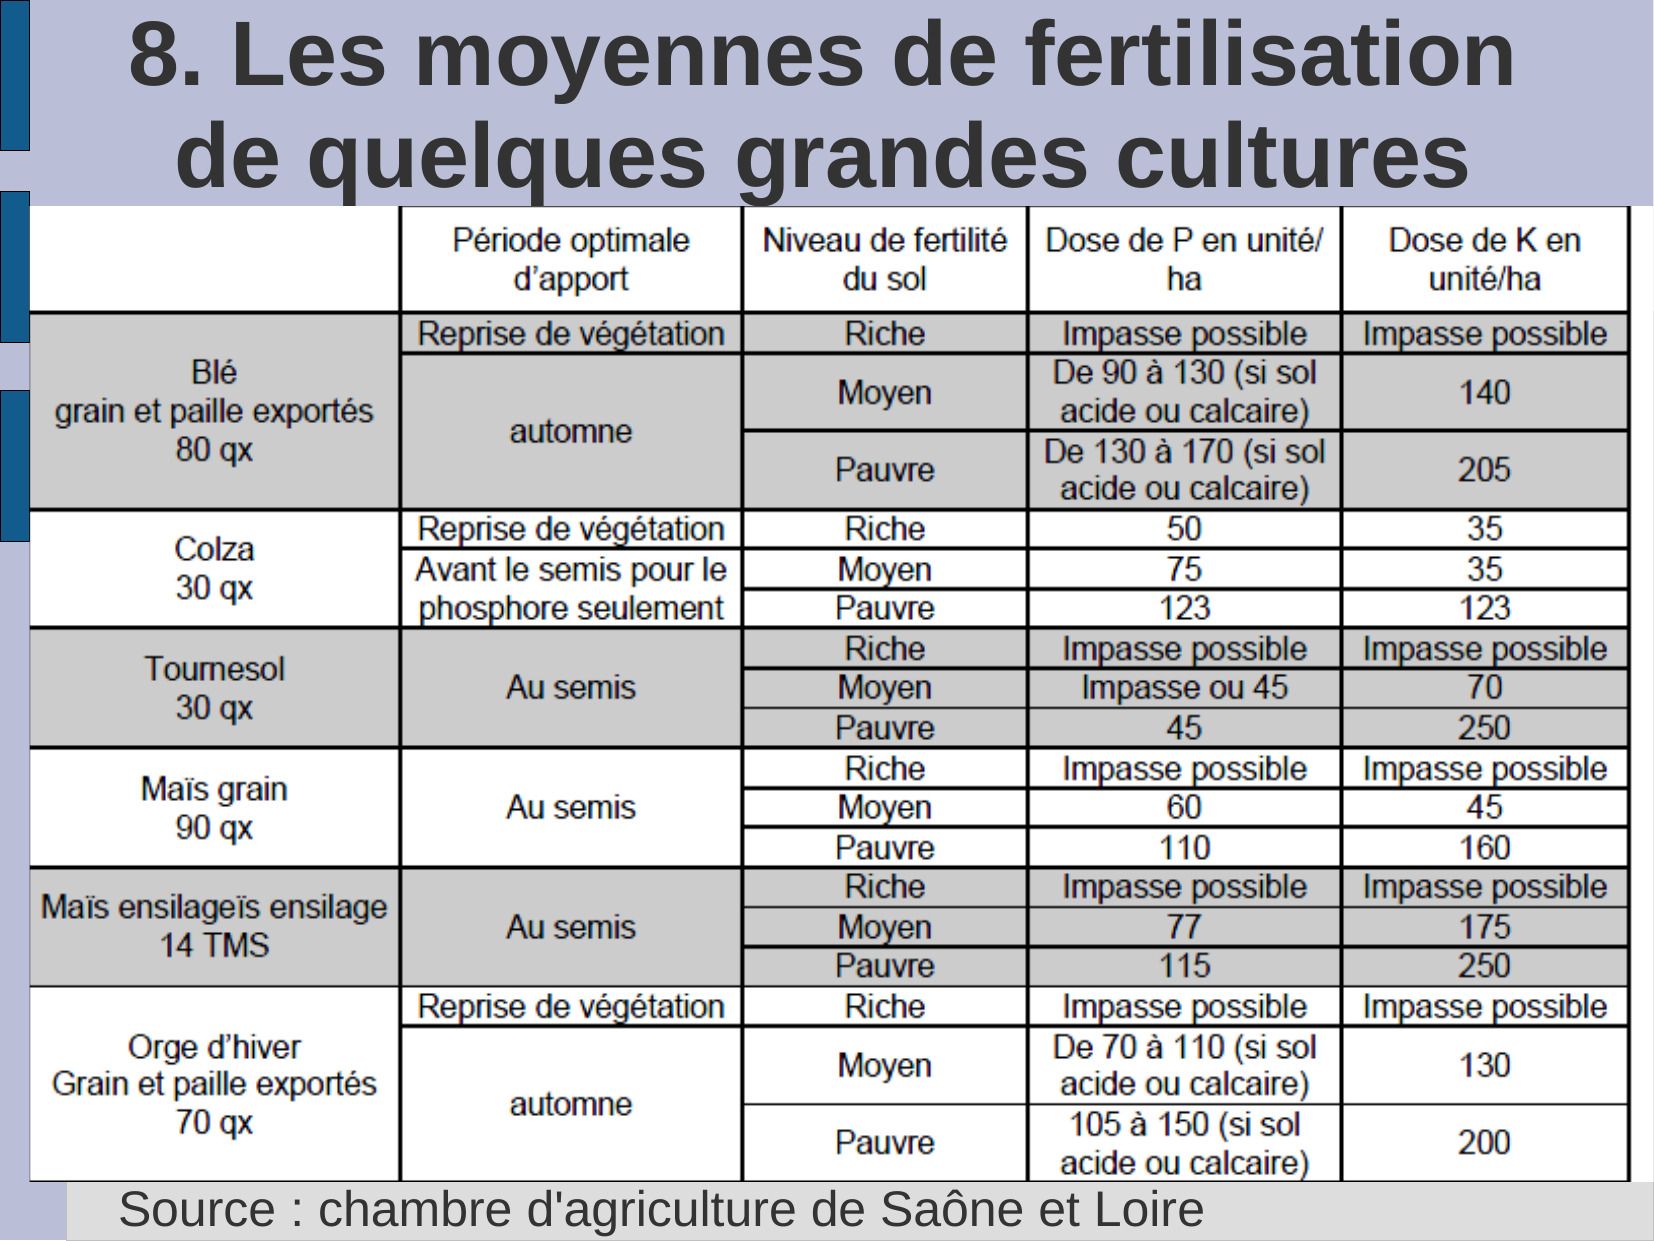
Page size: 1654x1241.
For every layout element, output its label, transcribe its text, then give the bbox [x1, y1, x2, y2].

picture [29, 206, 1654, 1182]
text_box Source : chambre d'agriculture de Saône et Loire [118, 1181, 1241, 1241]
title 8. Les moyennes de fertilisation de quelques grandes cultures [118, 0, 1531, 206]
